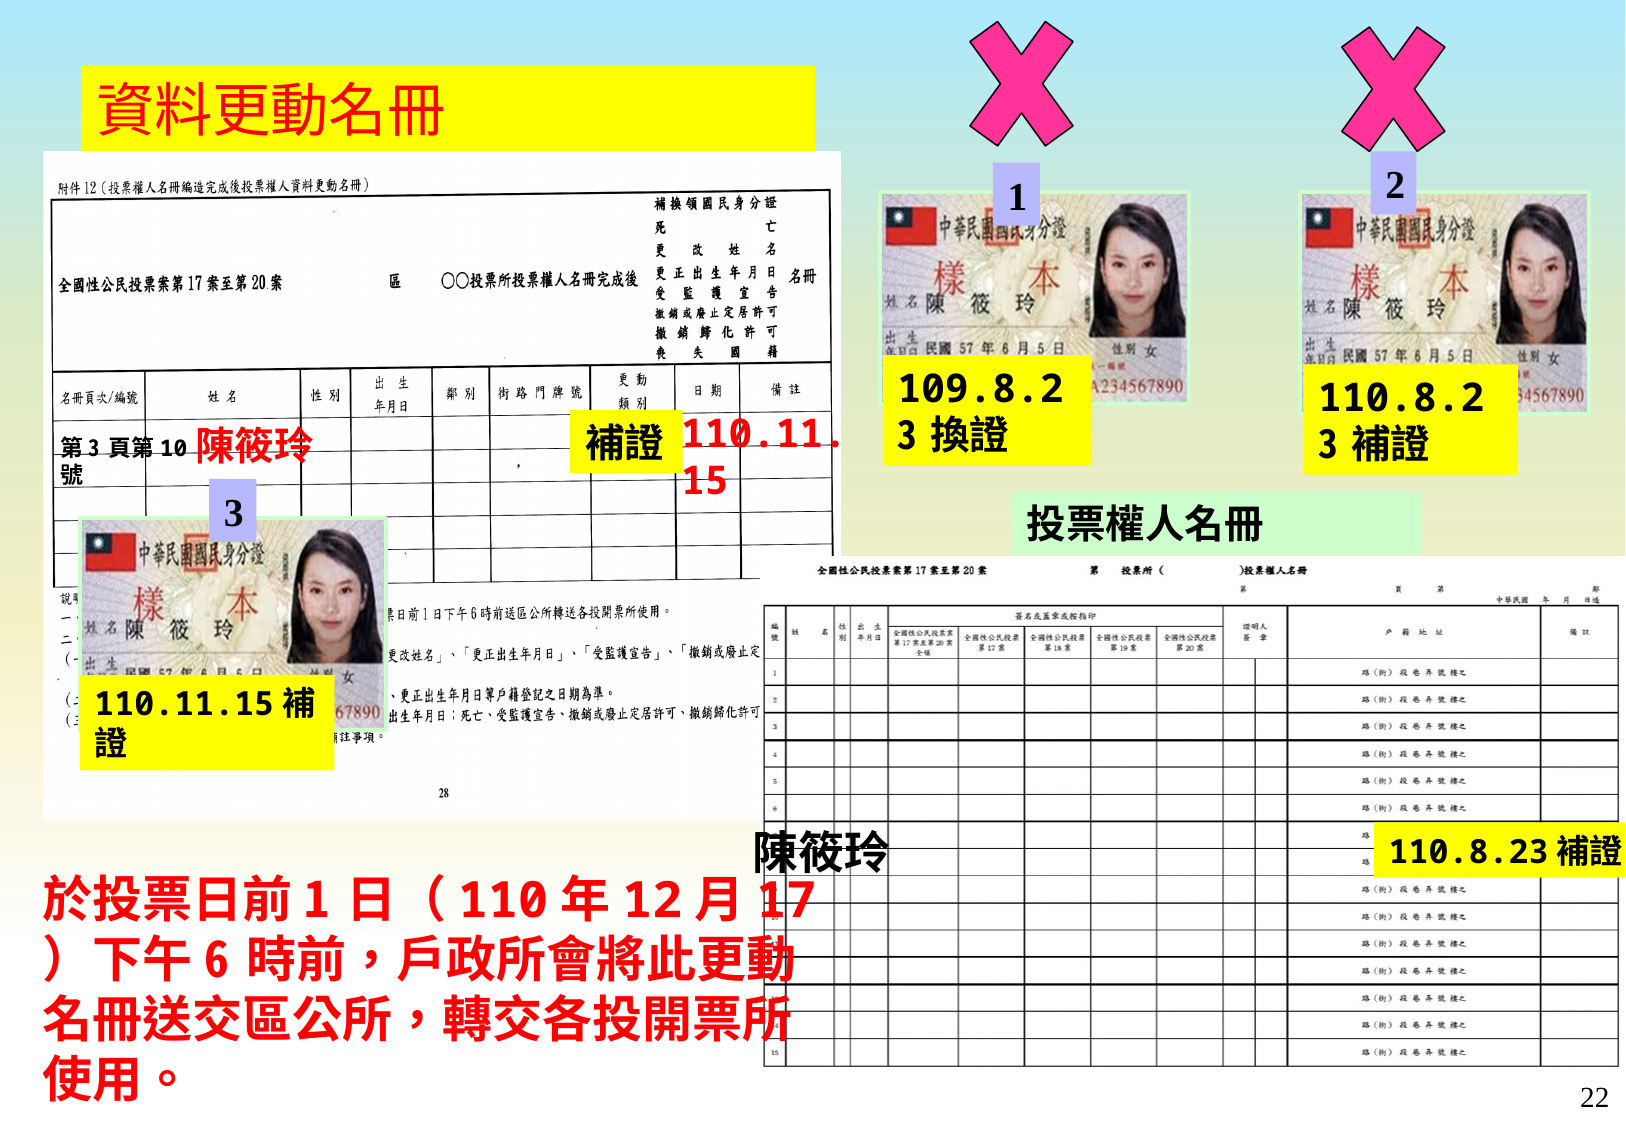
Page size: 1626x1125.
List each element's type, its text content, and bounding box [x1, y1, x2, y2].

text_box 110.8.23補證 [1373, 822, 1626, 878]
text_box 於投票日前1日（110年12月17）下午6時前，戶政所會將此更動名冊送交區公所，轉交各投開票所使用。 [27, 859, 841, 1115]
text_box 陳筱玲 [180, 413, 346, 477]
text_box 110.8.23補證 [1303, 364, 1518, 475]
text_box 資料更動名冊 [81, 65, 815, 152]
text_box 110.11.15 [666, 399, 880, 511]
text_box 110.11.15補證 [79, 674, 335, 771]
text_box [969, 21, 1074, 146]
text_box 補證 [570, 410, 666, 474]
text_box 3 [209, 478, 257, 542]
text_box [1341, 26, 1445, 152]
picture [0, 0, 1626, 1125]
text_box 第3頁第10號 [45, 425, 228, 497]
text_box 22 [1285, 1070, 1625, 1125]
text_box 投票權人名冊 [1011, 491, 1421, 555]
text_box 2 [1370, 151, 1417, 215]
text_box 陳筱玲 [738, 815, 917, 887]
text_box 1 [992, 162, 1040, 226]
text_box 109.8.23換證 [882, 355, 1092, 466]
